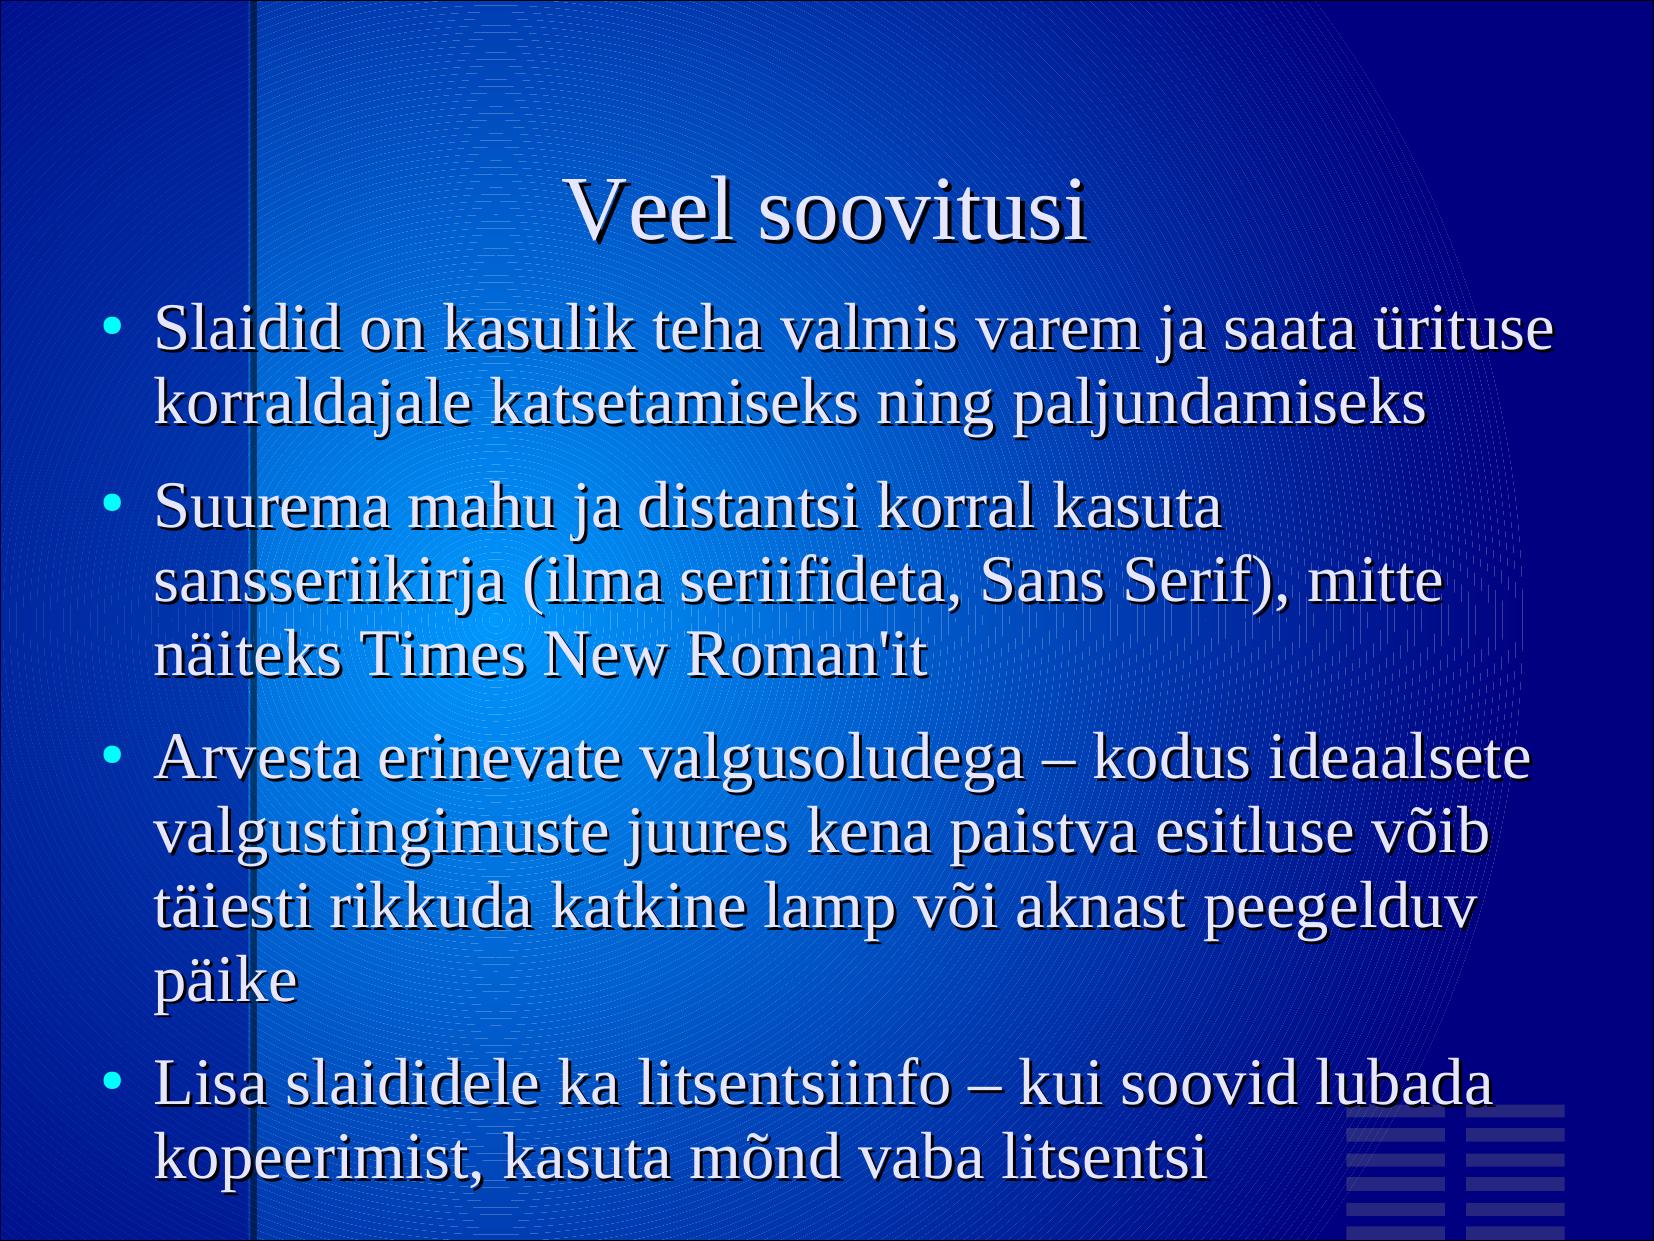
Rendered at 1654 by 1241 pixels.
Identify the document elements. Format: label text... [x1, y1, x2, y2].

list Slaidid on kasulik teha valmis varem ja saata ürituse korraldajale katsetamiseks ning paljundamiseks Suurema mahu ja distantsi korral kasuta sansseriikirja (ilma seriifideta, Sans Serif), mitte näiteks Times New Roman'it Arvesta erinevate valgusoludega – kodus ideaalsete valgustingimuste juures kena paistva esitluse võib täiesti rikkuda katkine lamp või aknast peegelduv päike Lisa slaididele ka litsentsiinfo – kui soovid lubada kopeerimist, kasuta mõnd vaba litsentsi [82, 290, 1571, 1194]
title Veel soovitusi [119, 104, 1533, 290]
